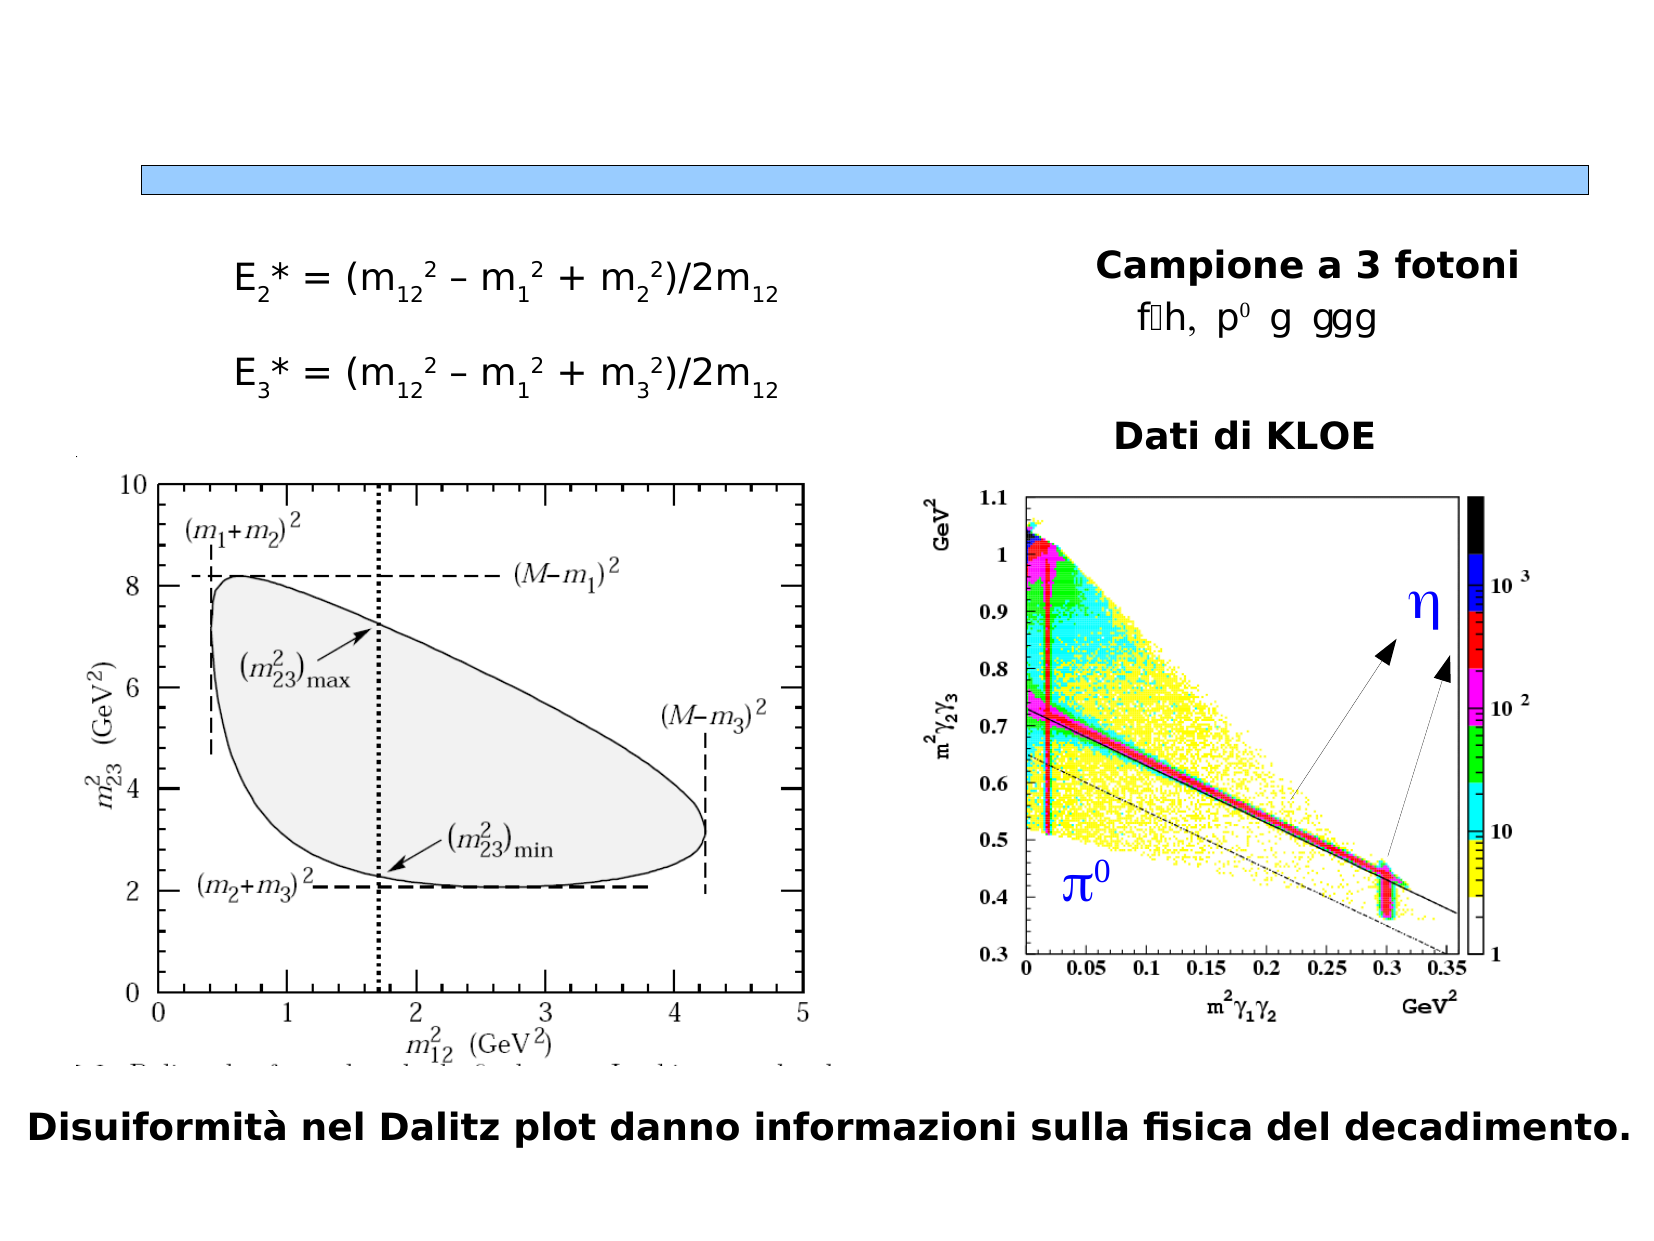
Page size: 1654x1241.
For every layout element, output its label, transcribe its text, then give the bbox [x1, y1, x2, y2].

text_box h [1393, 570, 1490, 662]
text_box fh, p0 g  ggg [1122, 295, 1506, 353]
text_box Disuiformità nel Dalitz plot danno informazioni sulla fisica del decadimento. [11, 1098, 1654, 1157]
picture [918, 438, 1536, 1028]
text_box E2* = (m122 – m12 + m22)/2m12 E3* = (m122 – m12 + m32)/2m12 [218, 248, 1223, 463]
text_box Dati di KLOE [1098, 407, 1654, 466]
picture [76, 456, 847, 1066]
text_box Campione a 3 fotoni [1080, 236, 1565, 295]
text_box p0 [1047, 851, 1144, 943]
